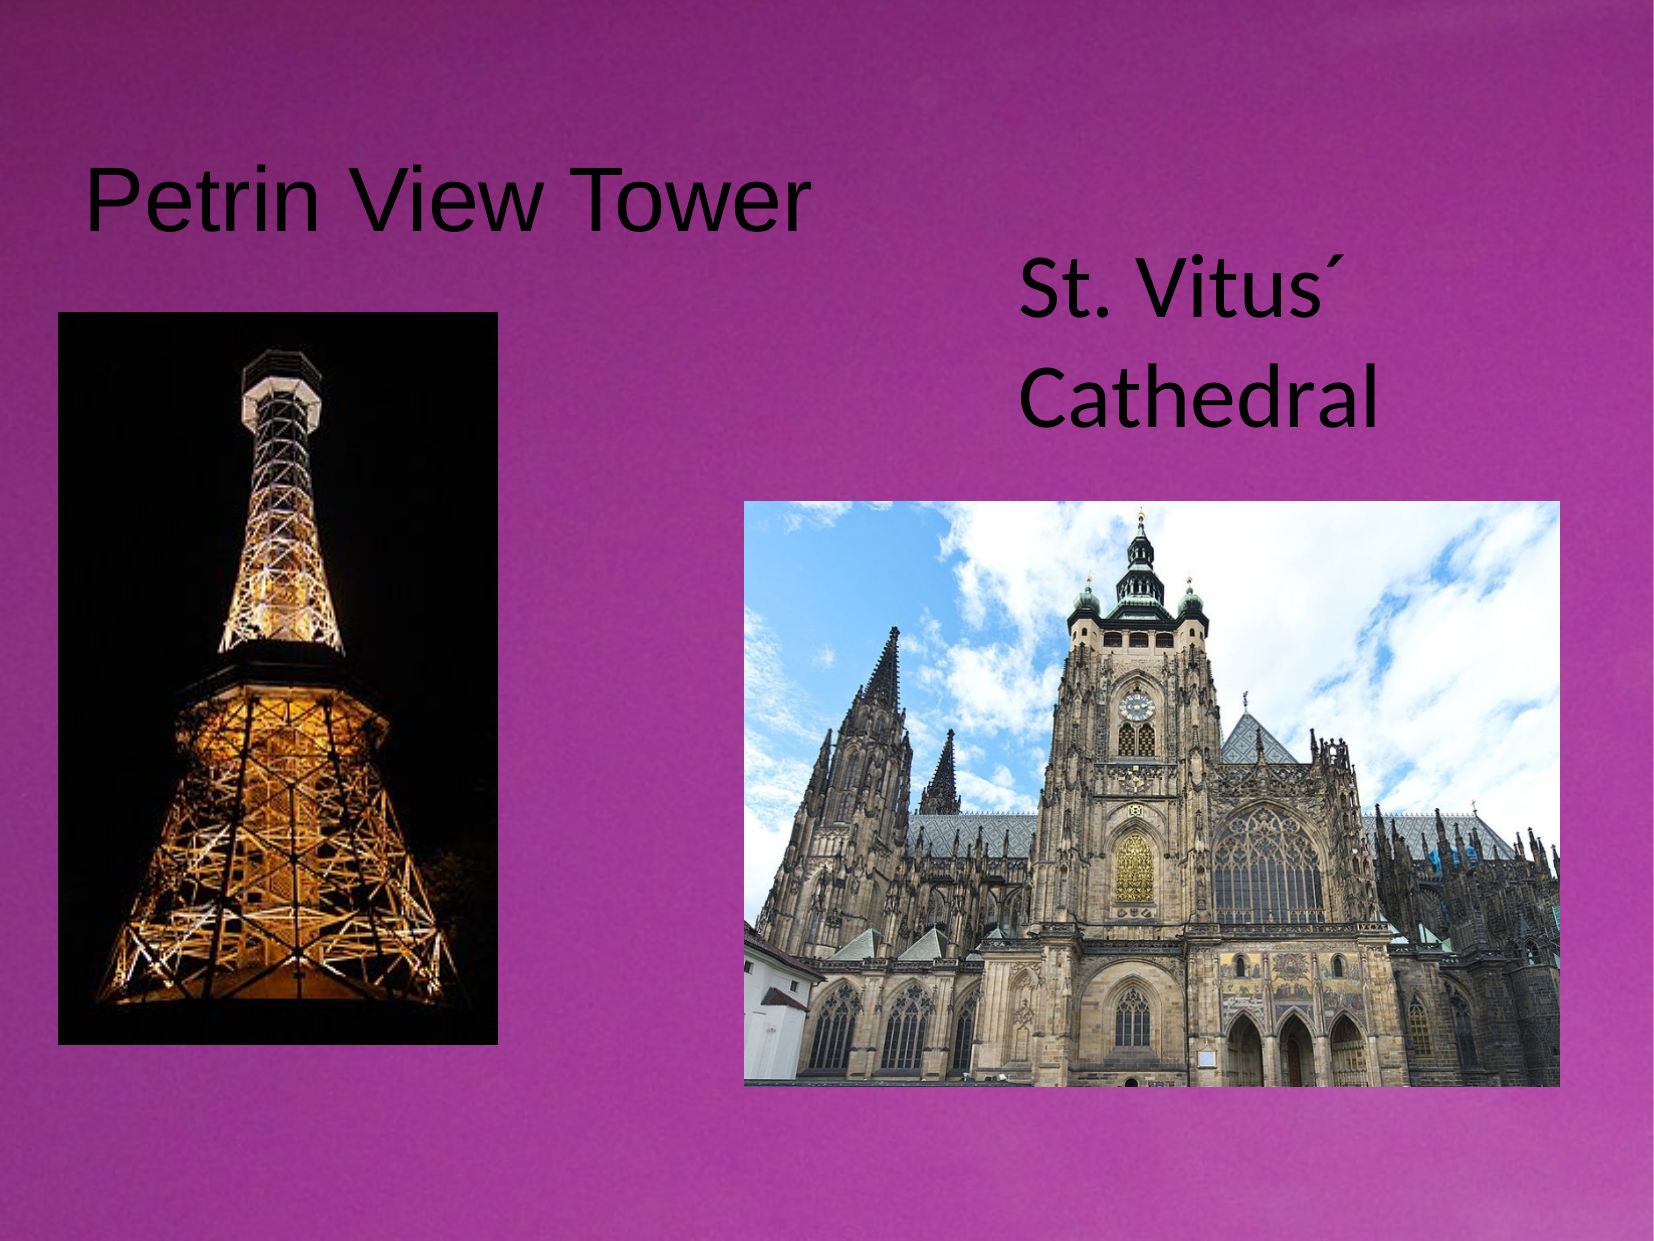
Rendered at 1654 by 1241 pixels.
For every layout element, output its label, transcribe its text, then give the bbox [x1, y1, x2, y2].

text_box St. Vitus´ Cathedral [1004, 218, 1524, 453]
picture [0, 0, 1654, 1241]
title Petrin View Tower [0, 112, 969, 278]
list . [82, 290, 1538, 1010]
